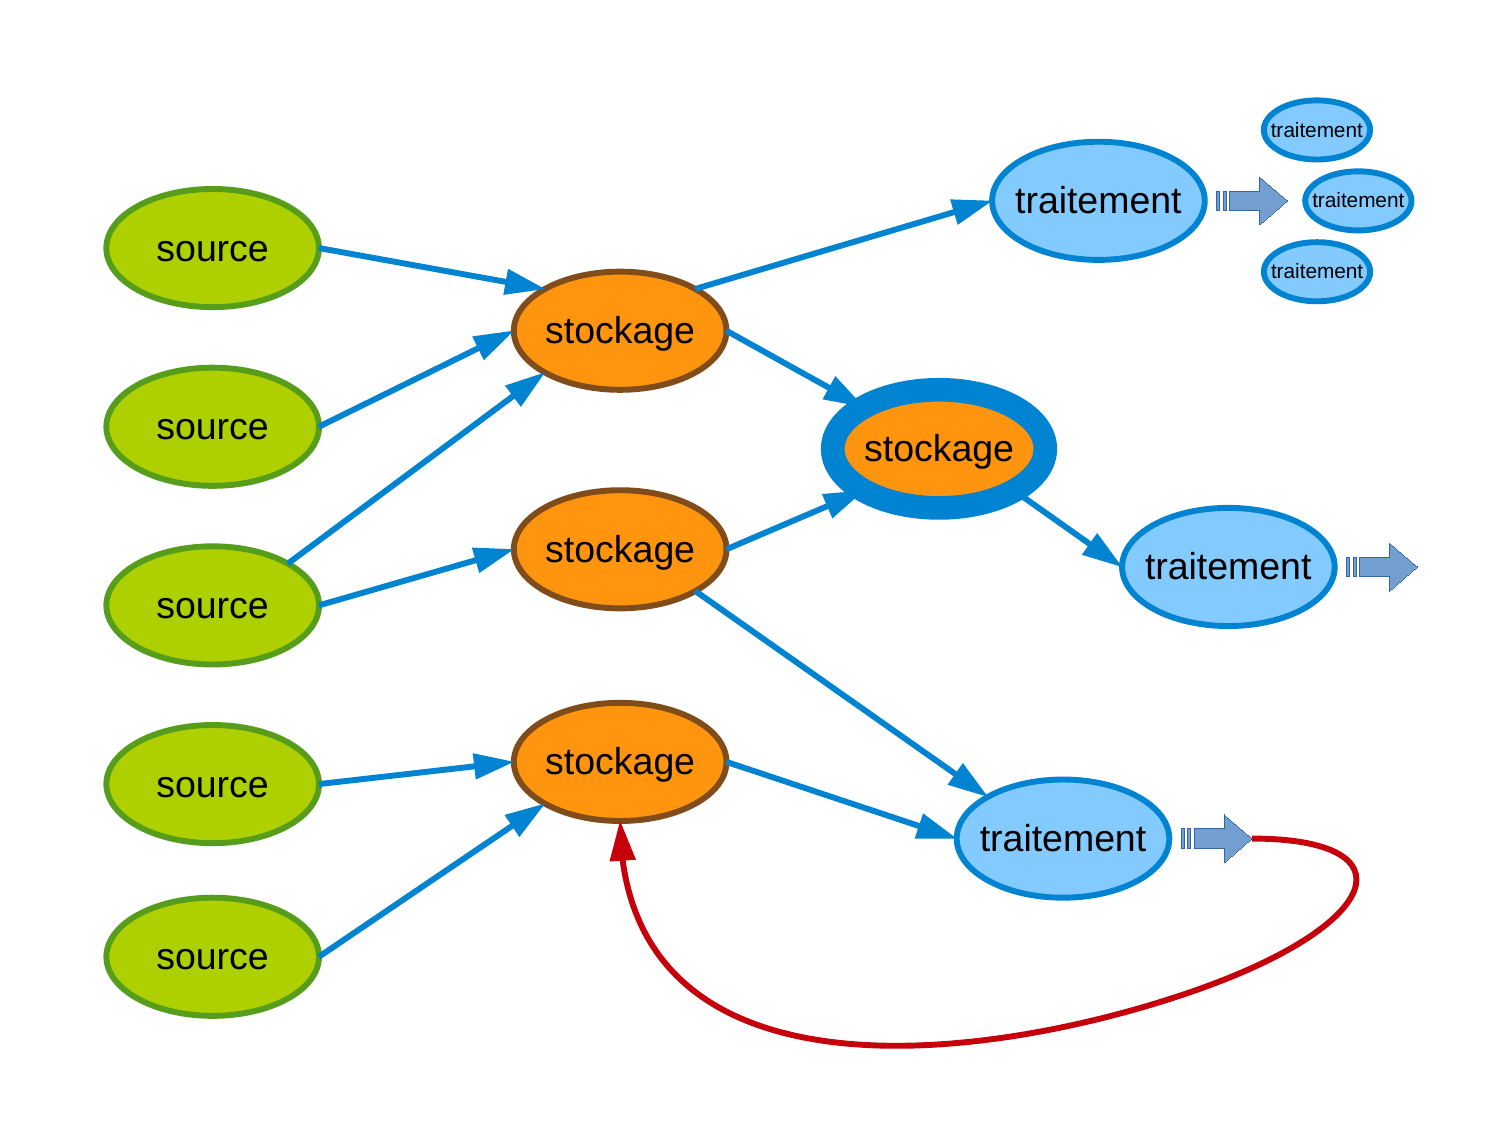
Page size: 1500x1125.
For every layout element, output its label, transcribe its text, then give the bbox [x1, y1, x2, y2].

text_box [1223, 191, 1227, 211]
text_box stockage [513, 702, 727, 821]
text_box stockage [513, 490, 727, 609]
text_box [1346, 557, 1350, 577]
text_box [1194, 814, 1251, 863]
text_box stockage [513, 271, 727, 390]
text_box [1187, 828, 1191, 849]
text_box source [106, 897, 319, 1016]
text_box [1359, 543, 1418, 592]
text_box source [106, 188, 319, 308]
text_box traitement [1263, 242, 1371, 302]
text_box [1216, 191, 1220, 211]
text_box source [106, 725, 319, 844]
text_box traitement [1305, 171, 1412, 231]
text_box traitement [1263, 100, 1371, 160]
text_box source [106, 367, 319, 486]
text_box [1229, 177, 1288, 225]
text_box [1181, 828, 1185, 849]
text_box source [106, 546, 319, 665]
text_box traitement [992, 141, 1205, 260]
text_box traitement [1122, 507, 1335, 627]
text_box stockage [832, 389, 1046, 508]
text_box traitement [956, 779, 1170, 898]
text_box [1353, 557, 1357, 577]
